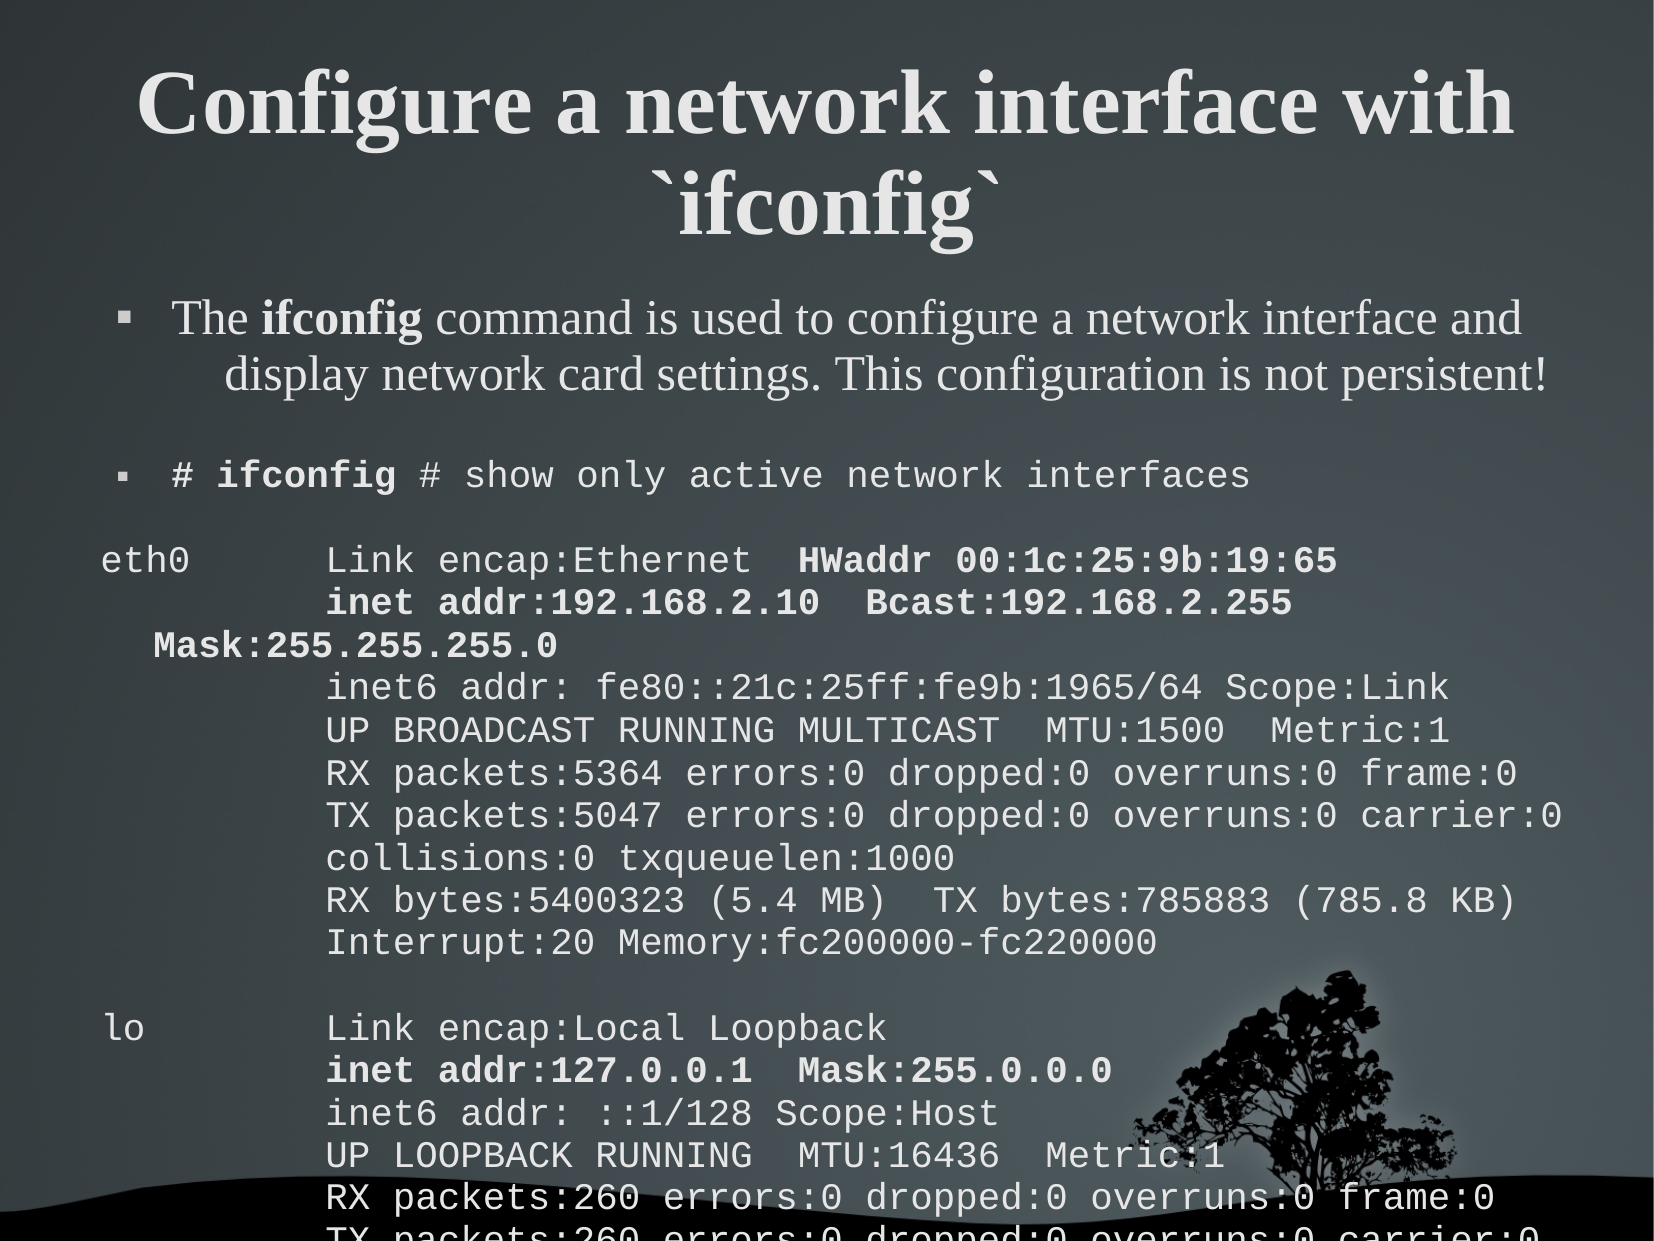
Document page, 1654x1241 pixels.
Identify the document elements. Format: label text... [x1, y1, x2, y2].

list The ifconfig command is used to configure a network interface and display network card settings. This configuration is not persistent! # ifconfig # show only active network interfaces eth0 Link encap:Ethernet HWaddr 00:1c:25:9b:19:65 inet addr:192.168.2.10 Bcast:192.168.2.255 Mask:255.255.255.0 inet6 addr: fe80::21c:25ff:fe9b:1965/64 Scope:Link UP BROADCAST RUNNING MULTICAST MTU:1500 Metric:1 RX packets:5364 errors:0 dropped:0 overruns:0 frame:0 TX packets:5047 errors:0 dropped:0 overruns:0 carrier:0 collisions:0 txqueuelen:1000 RX bytes:5400323 (5.4 MB) TX bytes:785883 (785.8 KB) Interrupt:20 Memory:fc200000-fc220000 lo Link encap:Local Loopback inet addr:127.0.0.1 Mask:255.0.0.0 inet6 addr: ::1/128 Scope:Host UP LOOPBACK RUNNING MTU:16436 Metric:1 RX packets:260 errors:0 dropped:0 overruns:0 frame:0 TX packets:260 errors:0 dropped:0 overruns:0 carrier:0 collisions:0 txqueuelen:0 RX bytes:83809 (83.8 KB) TX bytes:83809 (83.8 KB) [82, 290, 1571, 1109]
picture [939, 1234, 948, 1241]
picture [399, 1234, 408, 1241]
picture [1523, 1230, 1534, 1241]
picture [1051, 1230, 1062, 1241]
picture [623, 1230, 634, 1241]
picture [962, 1234, 971, 1241]
picture [1096, 1234, 1107, 1241]
picture [983, 1234, 994, 1240]
picture [1006, 1234, 1016, 1241]
picture [916, 1234, 927, 1241]
picture [1298, 1230, 1309, 1241]
picture [736, 1234, 747, 1241]
picture [1141, 1234, 1152, 1240]
picture [826, 1230, 837, 1241]
title Configure a network interface with `ifconfig` [82, 49, 1571, 257]
picture [488, 1234, 499, 1240]
picture [1456, 1234, 1467, 1240]
picture [1232, 1234, 1241, 1241]
picture [0, 0, 1654, 1241]
picture [668, 1234, 679, 1240]
picture [871, 1234, 881, 1241]
